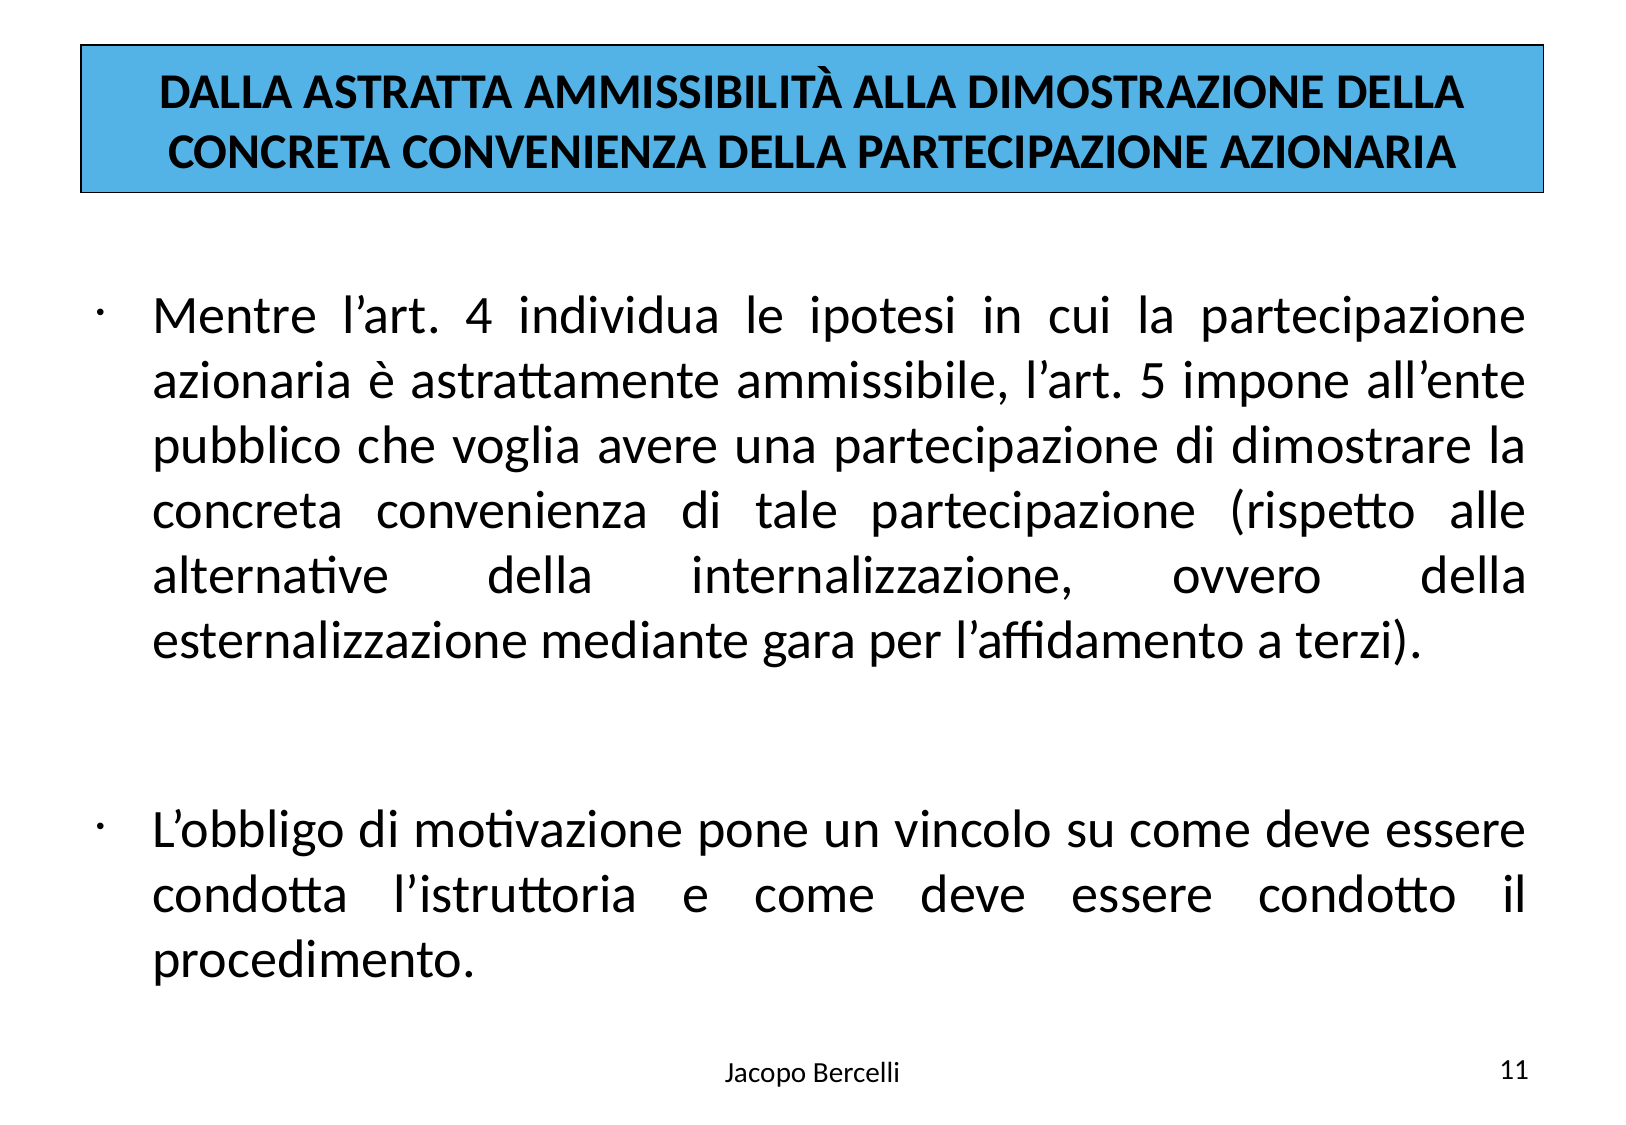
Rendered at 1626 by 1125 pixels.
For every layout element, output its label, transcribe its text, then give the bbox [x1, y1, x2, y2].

list Mentre l’art. 4 individua le ipotesi in cui la partecipazione azionaria è astrattamente ammissibile, l’art. 5 impone all’ente pubblico che voglia avere una partecipazione di dimostrare la concreta convenienza di tale partecipazione (rispetto alle alternative della internalizzazione, ovvero della esternalizzazione mediante gara per l’affidamento a terzi). L’obbligo di motivazione pone un vincolo su come deve essere condotta l’istruttoria e come deve essere condotto il procedimento. [81, 262, 1544, 1005]
text_box Jacopo Bercelli [633, 1046, 992, 1097]
title DALLA ASTRATTA AMMISSIBILITÀ ALLA DIMOSTRAZIONE DELLA CONCRETA CONVENIENZA DELLA PARTECIPAZIONE AZIONARIA [81, 45, 1544, 193]
slide_number <numero> [1164, 1042, 1544, 1103]
